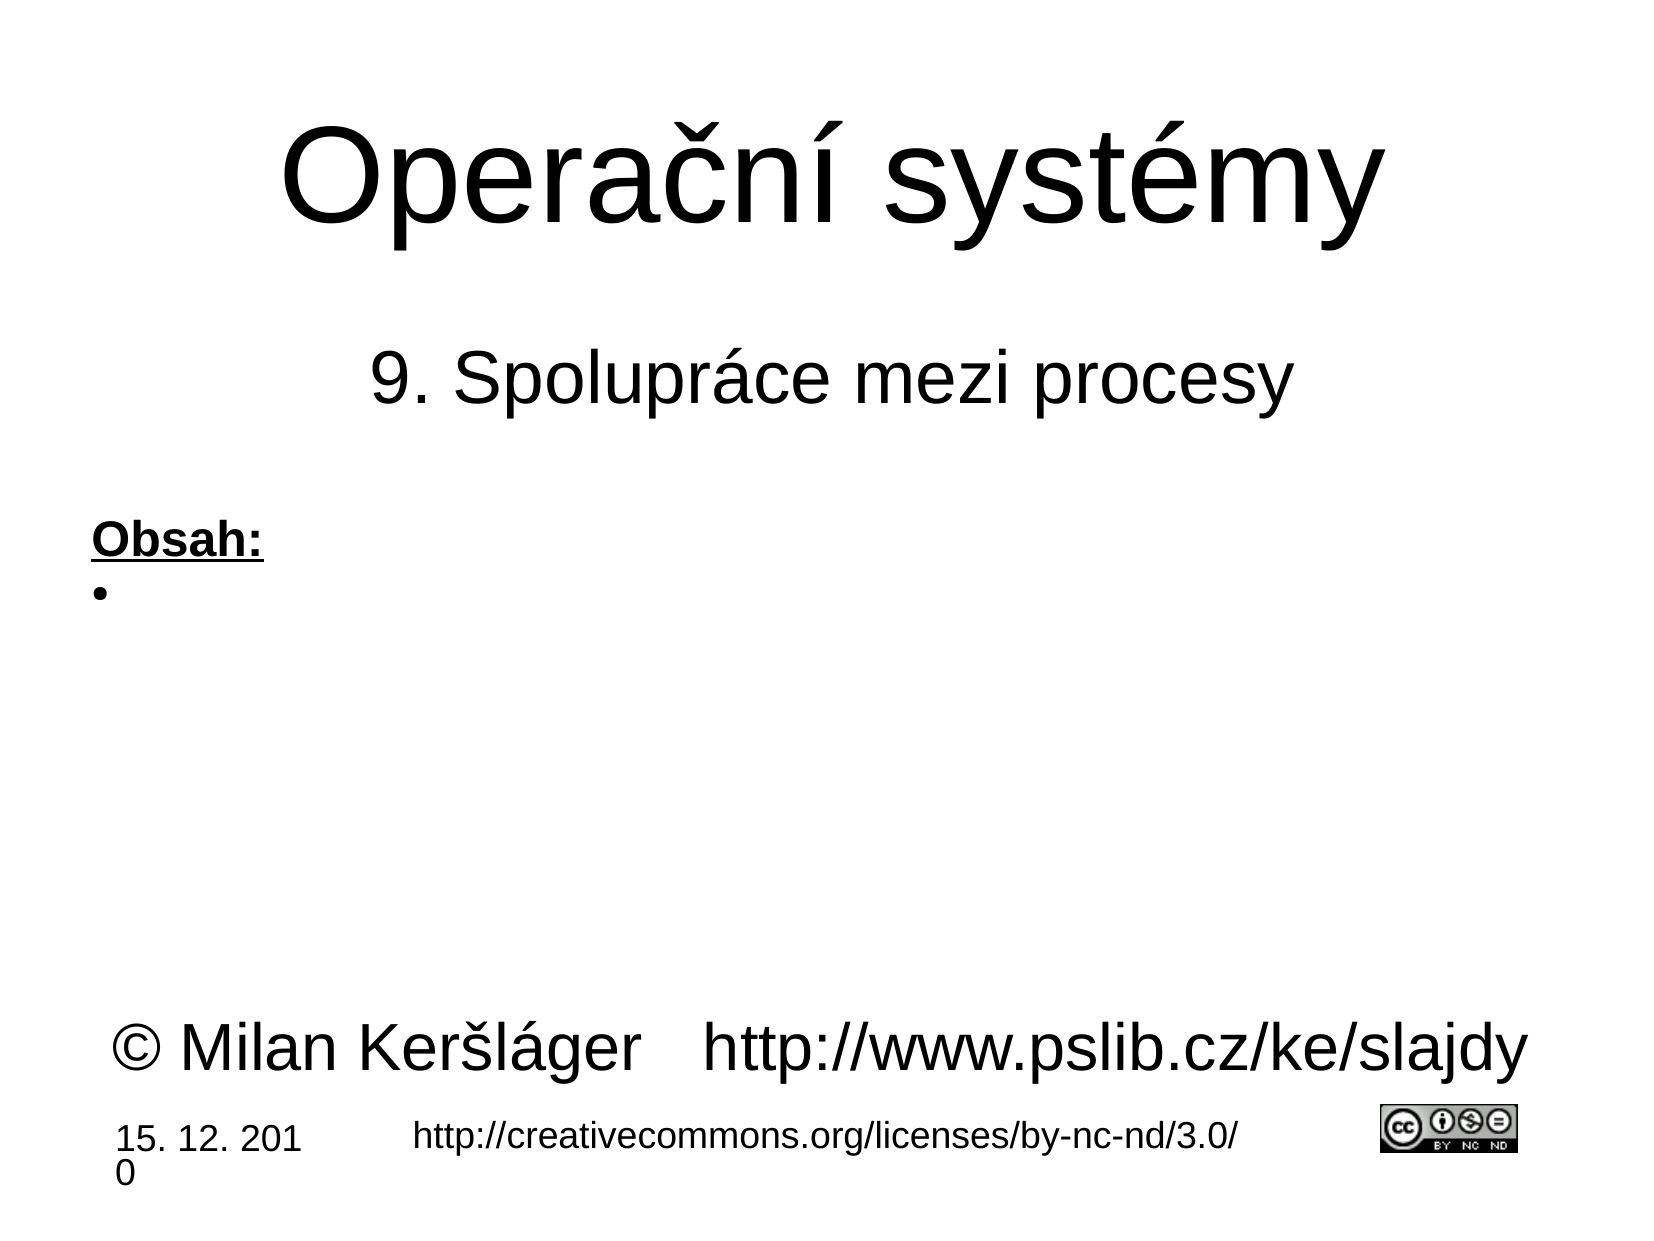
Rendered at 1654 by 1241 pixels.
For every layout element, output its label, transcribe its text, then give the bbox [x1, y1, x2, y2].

text_box Obsah: [76, 503, 1583, 631]
list © Milan Keršláger http://www.pslib.cz/ke/slajdy [76, 1009, 1565, 1087]
picture [1380, 1104, 1518, 1153]
text_box http://creativecommons.org/licenses/by-nc-nd/3.0/ [339, 1107, 1313, 1165]
text_box 15.12.2010 [100, 1110, 337, 1168]
title Operační systémy 9. Spolupráce mezi procesy [88, 56, 1577, 461]
